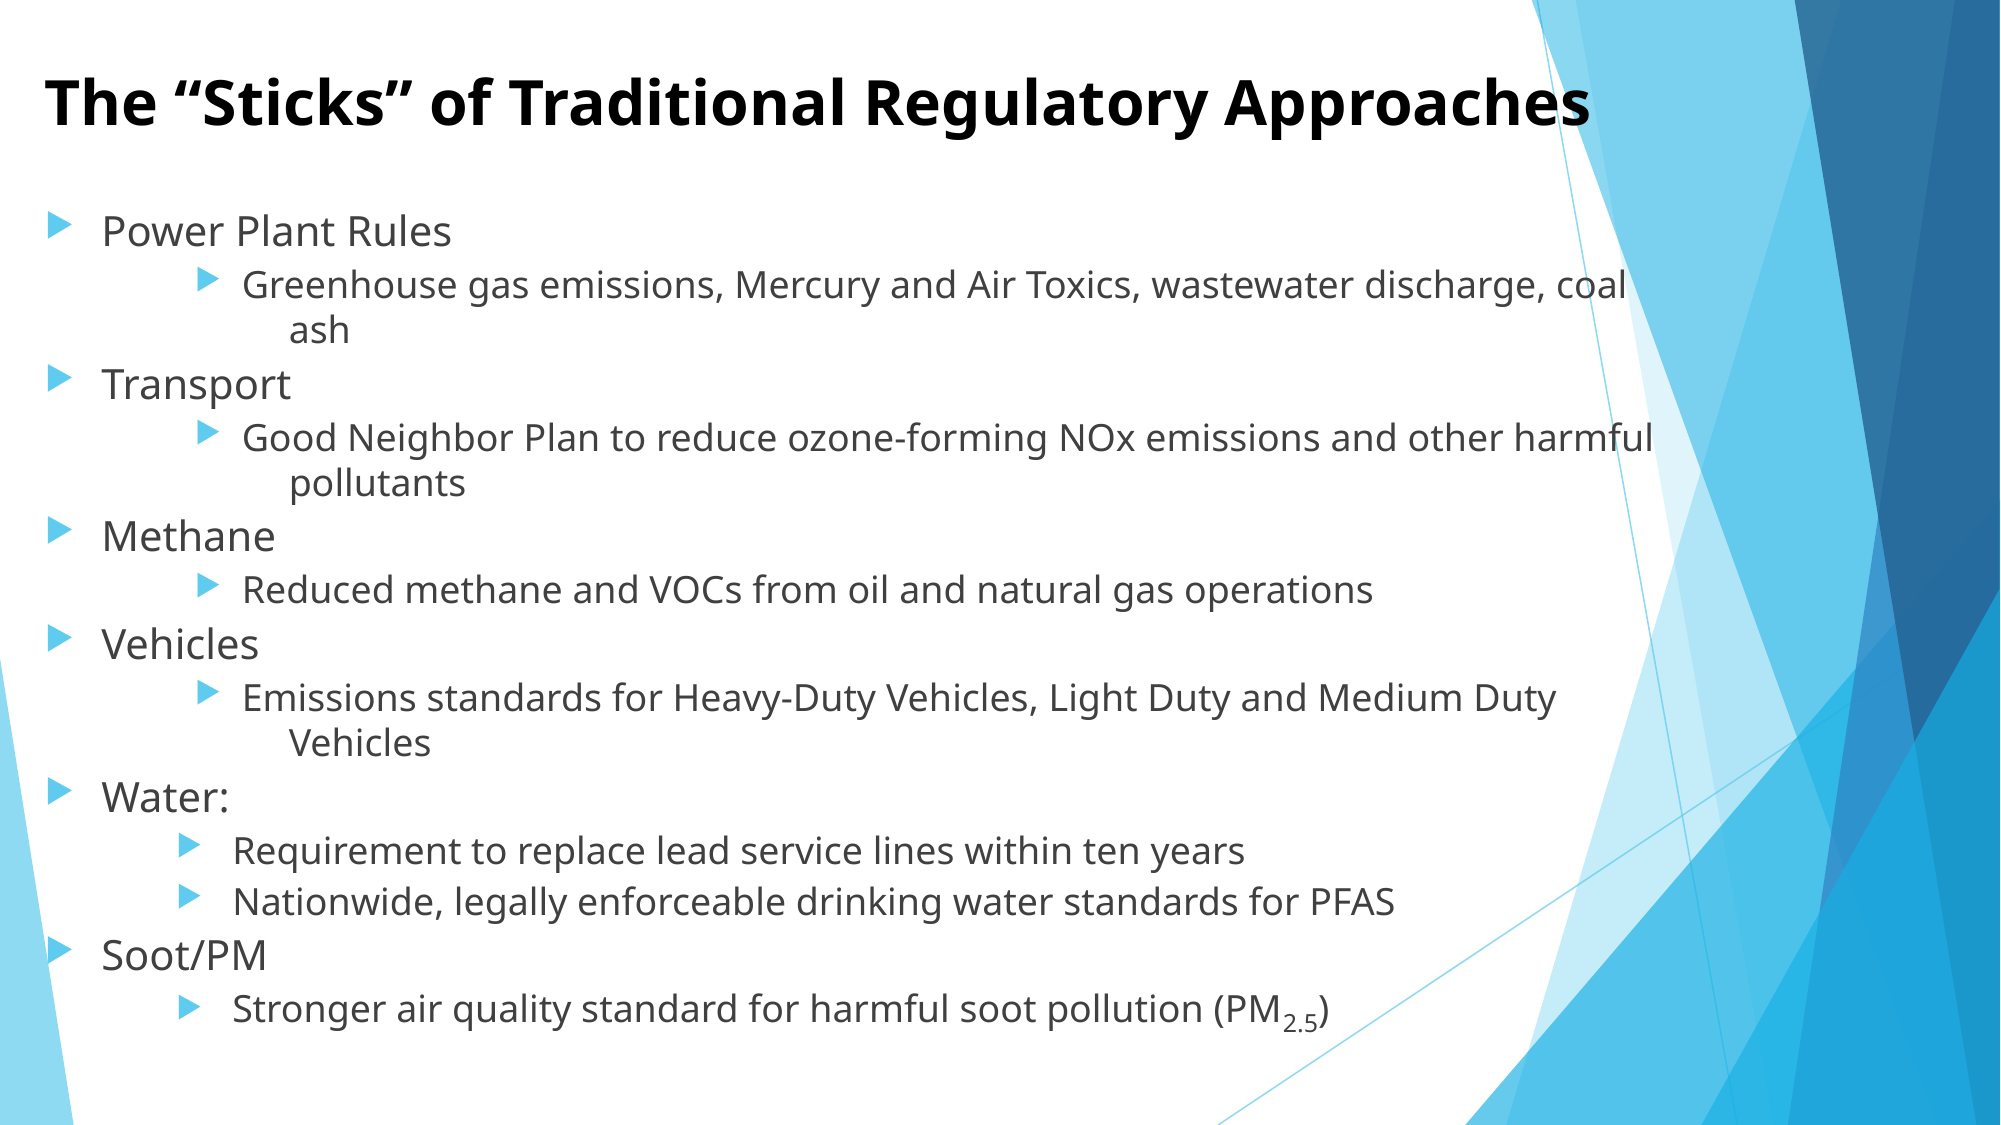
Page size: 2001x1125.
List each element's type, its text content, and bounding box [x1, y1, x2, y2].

title The “Sticks” of Traditional Regulatory Approaches [29, 55, 1690, 173]
list Power Plant Rules Greenhouse gas emissions, Mercury and Air Toxics, wastewater discharge, coal ash Transport Good Neighbor Plan to reduce ozone-forming NOx emissions and other harmful pollutants Methane Reduced methane and VOCs from oil and natural gas operations Vehicles Emissions standards for Heavy-Duty Vehicles, Light Duty and Medium Duty Vehicles Water: Requirement to replace lead service lines within ten years Nationwide, legally enforceable drinking water standards for PFAS Soot/PM Stronger air quality standard for harmful soot pollution (PM2.5) [29, 197, 1690, 1045]
